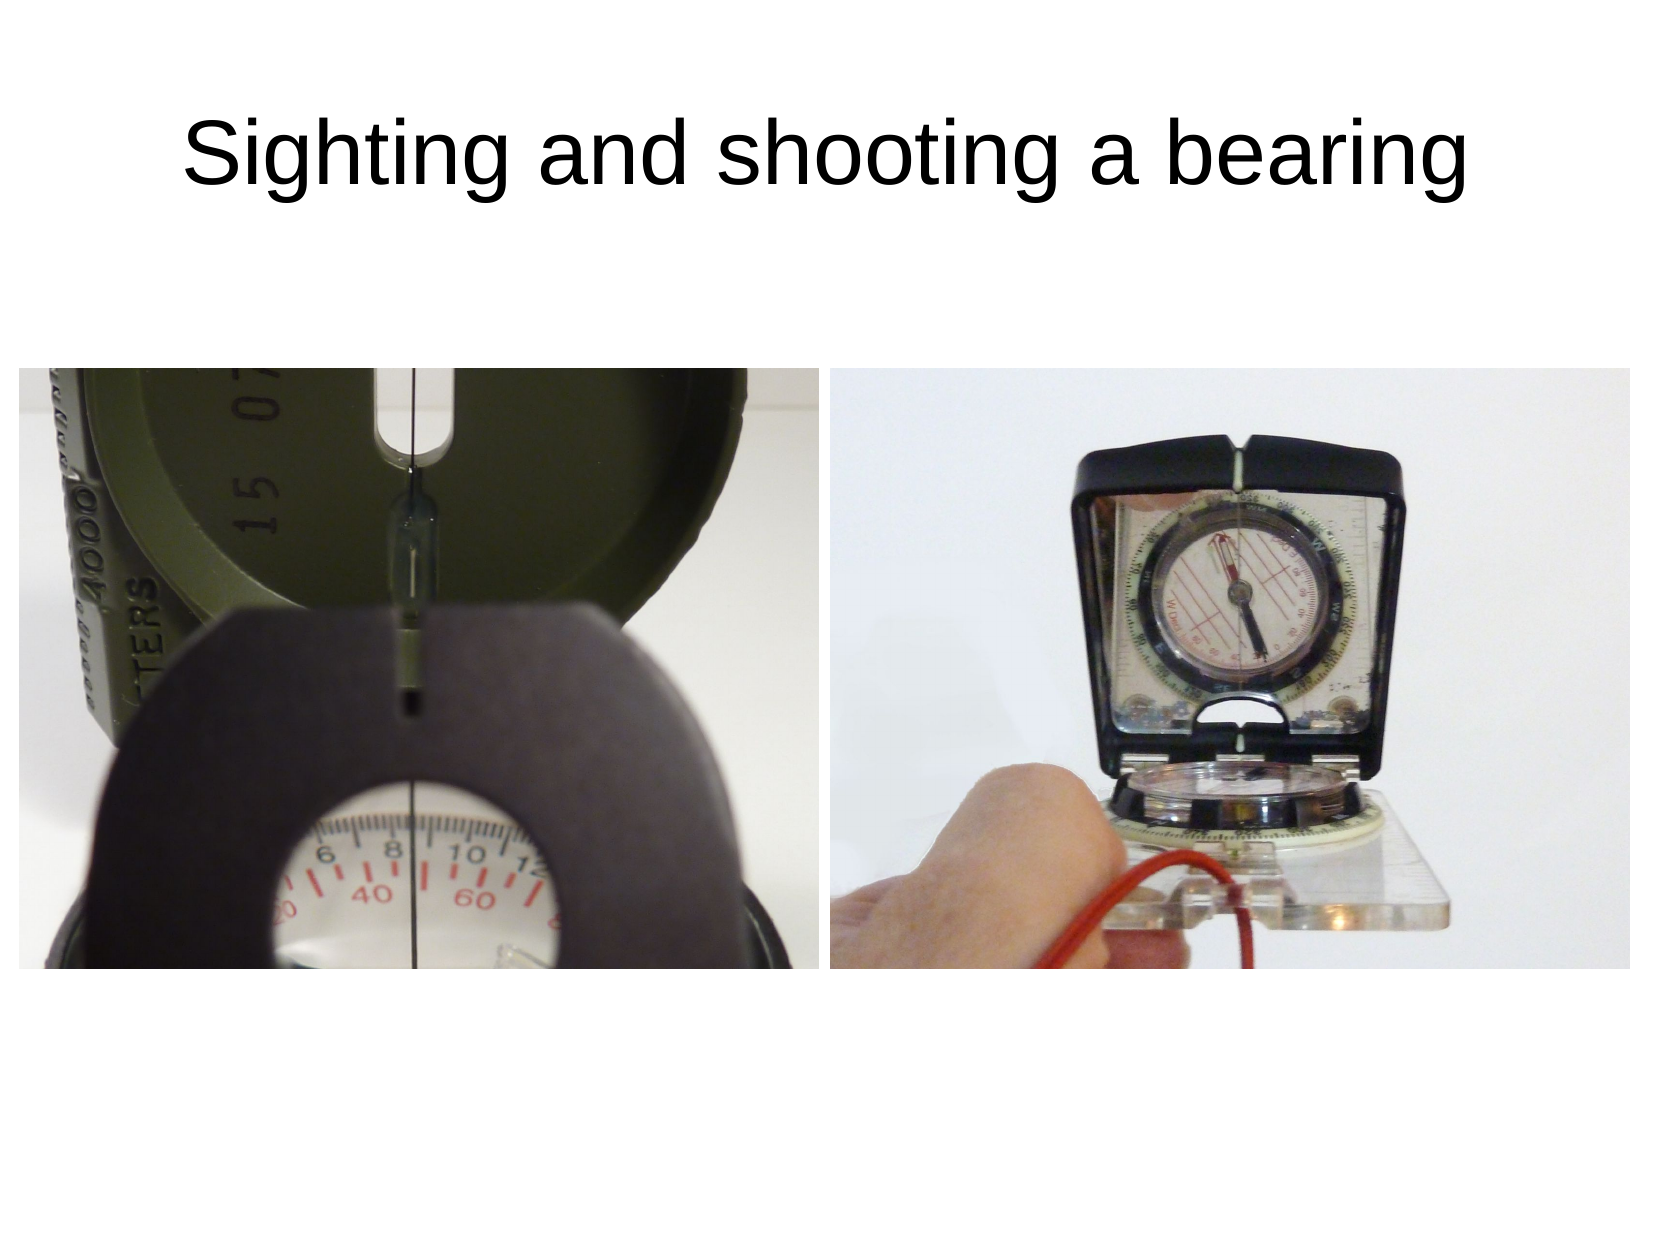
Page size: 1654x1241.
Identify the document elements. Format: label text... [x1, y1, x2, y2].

picture [19, 368, 819, 969]
title Sighting and shooting a bearing [82, 49, 1571, 257]
picture [830, 368, 1630, 969]
